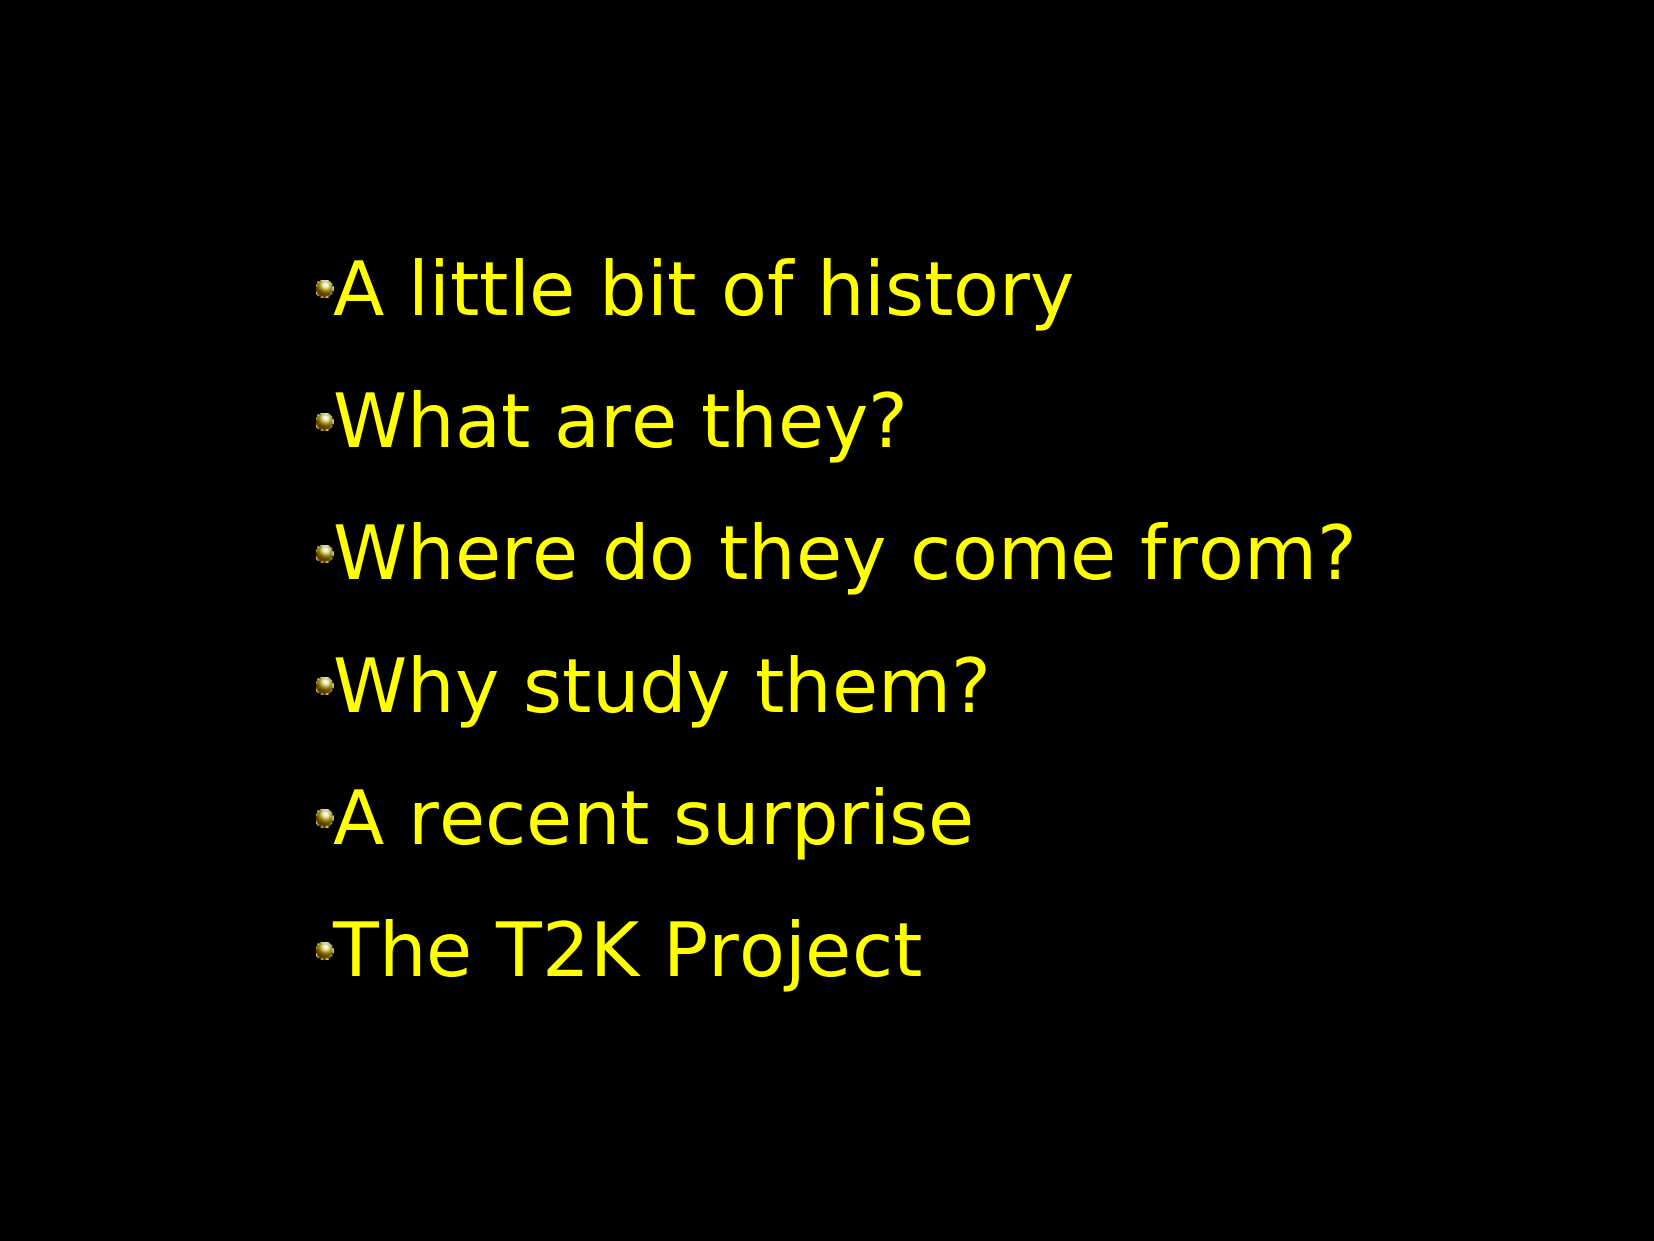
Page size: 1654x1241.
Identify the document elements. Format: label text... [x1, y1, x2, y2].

text_box A little bit of history What are they? Where do they come from? Why study them? A recent surprise The T2K Project [301, 238, 1373, 1002]
